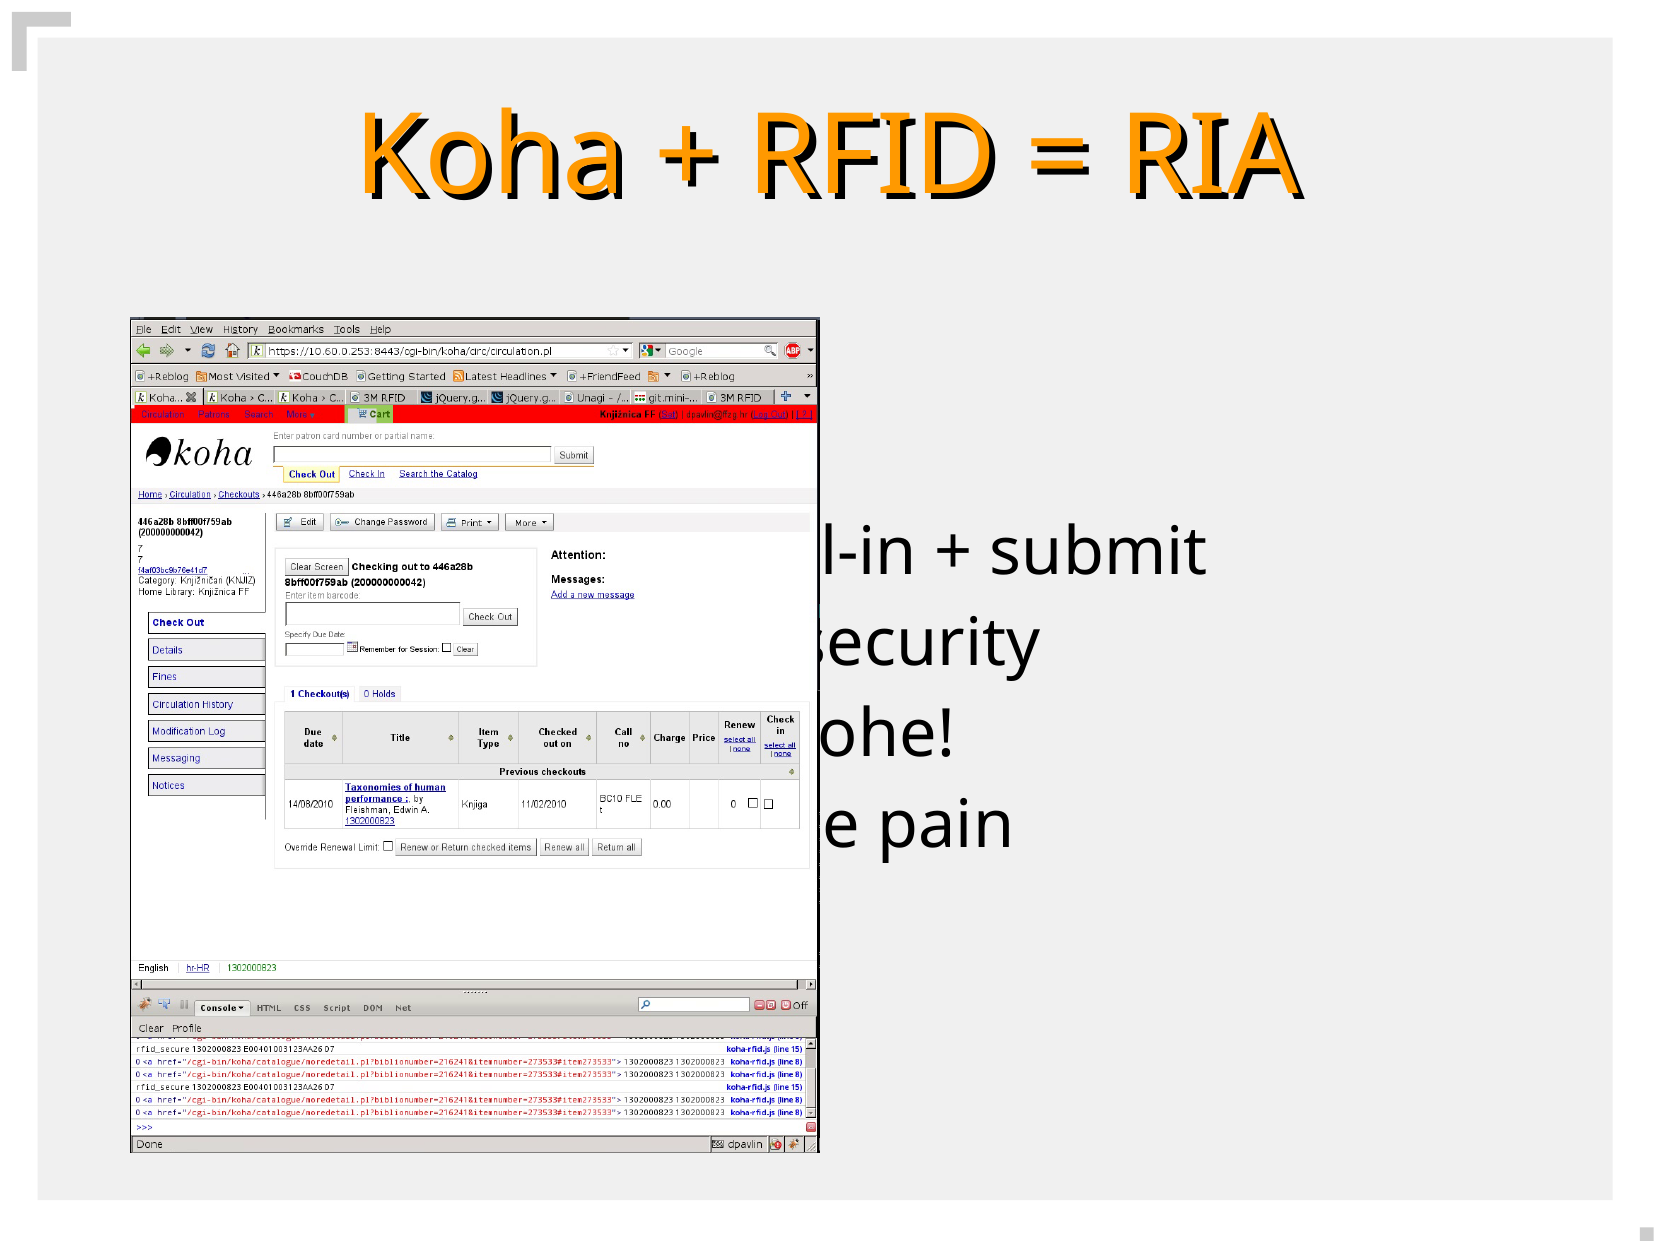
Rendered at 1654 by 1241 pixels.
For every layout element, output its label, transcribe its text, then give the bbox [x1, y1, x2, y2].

picture [121, 317, 824, 1153]
title Koha + RFID = RIA [121, 46, 1534, 254]
list In-browser! JSONP /scan Inteligentan form fill-in + submit Screen scraping za security Nema modfikacije Kohe! Single-origin policy je pain [858, 322, 1562, 1132]
